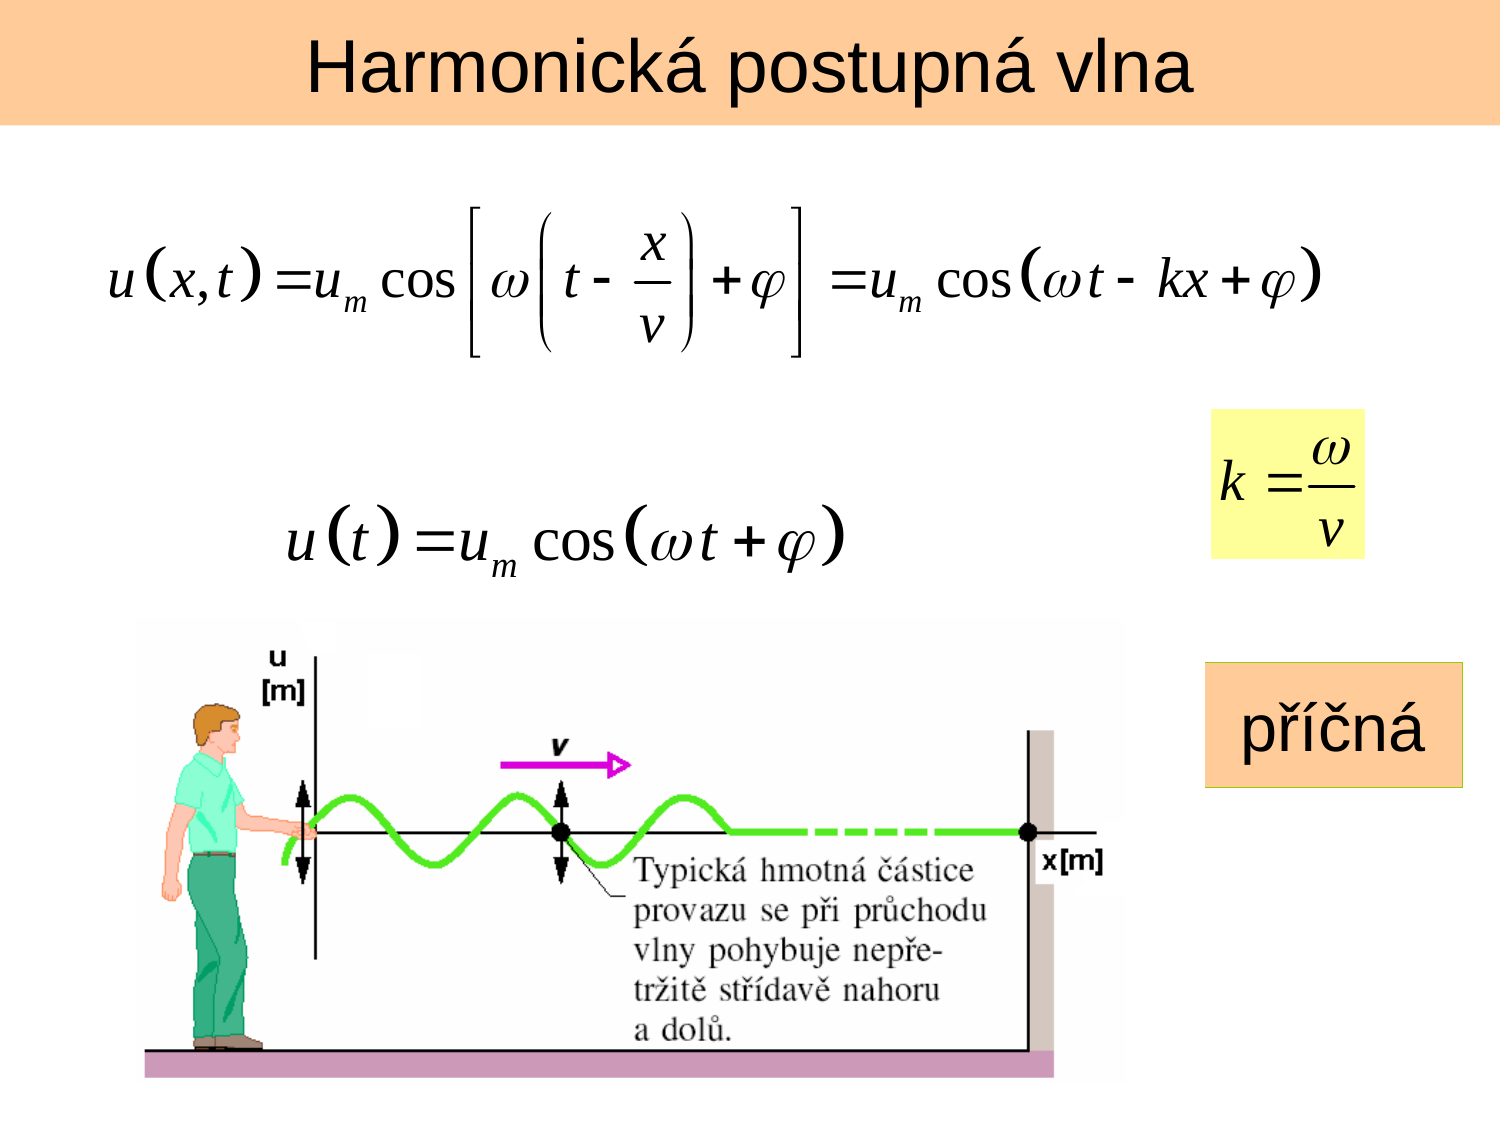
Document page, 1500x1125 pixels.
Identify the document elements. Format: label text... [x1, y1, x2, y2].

chart [277, 491, 851, 598]
chart [100, 196, 1329, 370]
picture [135, 618, 1205, 1125]
text_box Harmonická postupná vlna [0, 0, 1500, 126]
text_box příčná [1205, 662, 1463, 788]
chart [1210, 408, 1366, 559]
